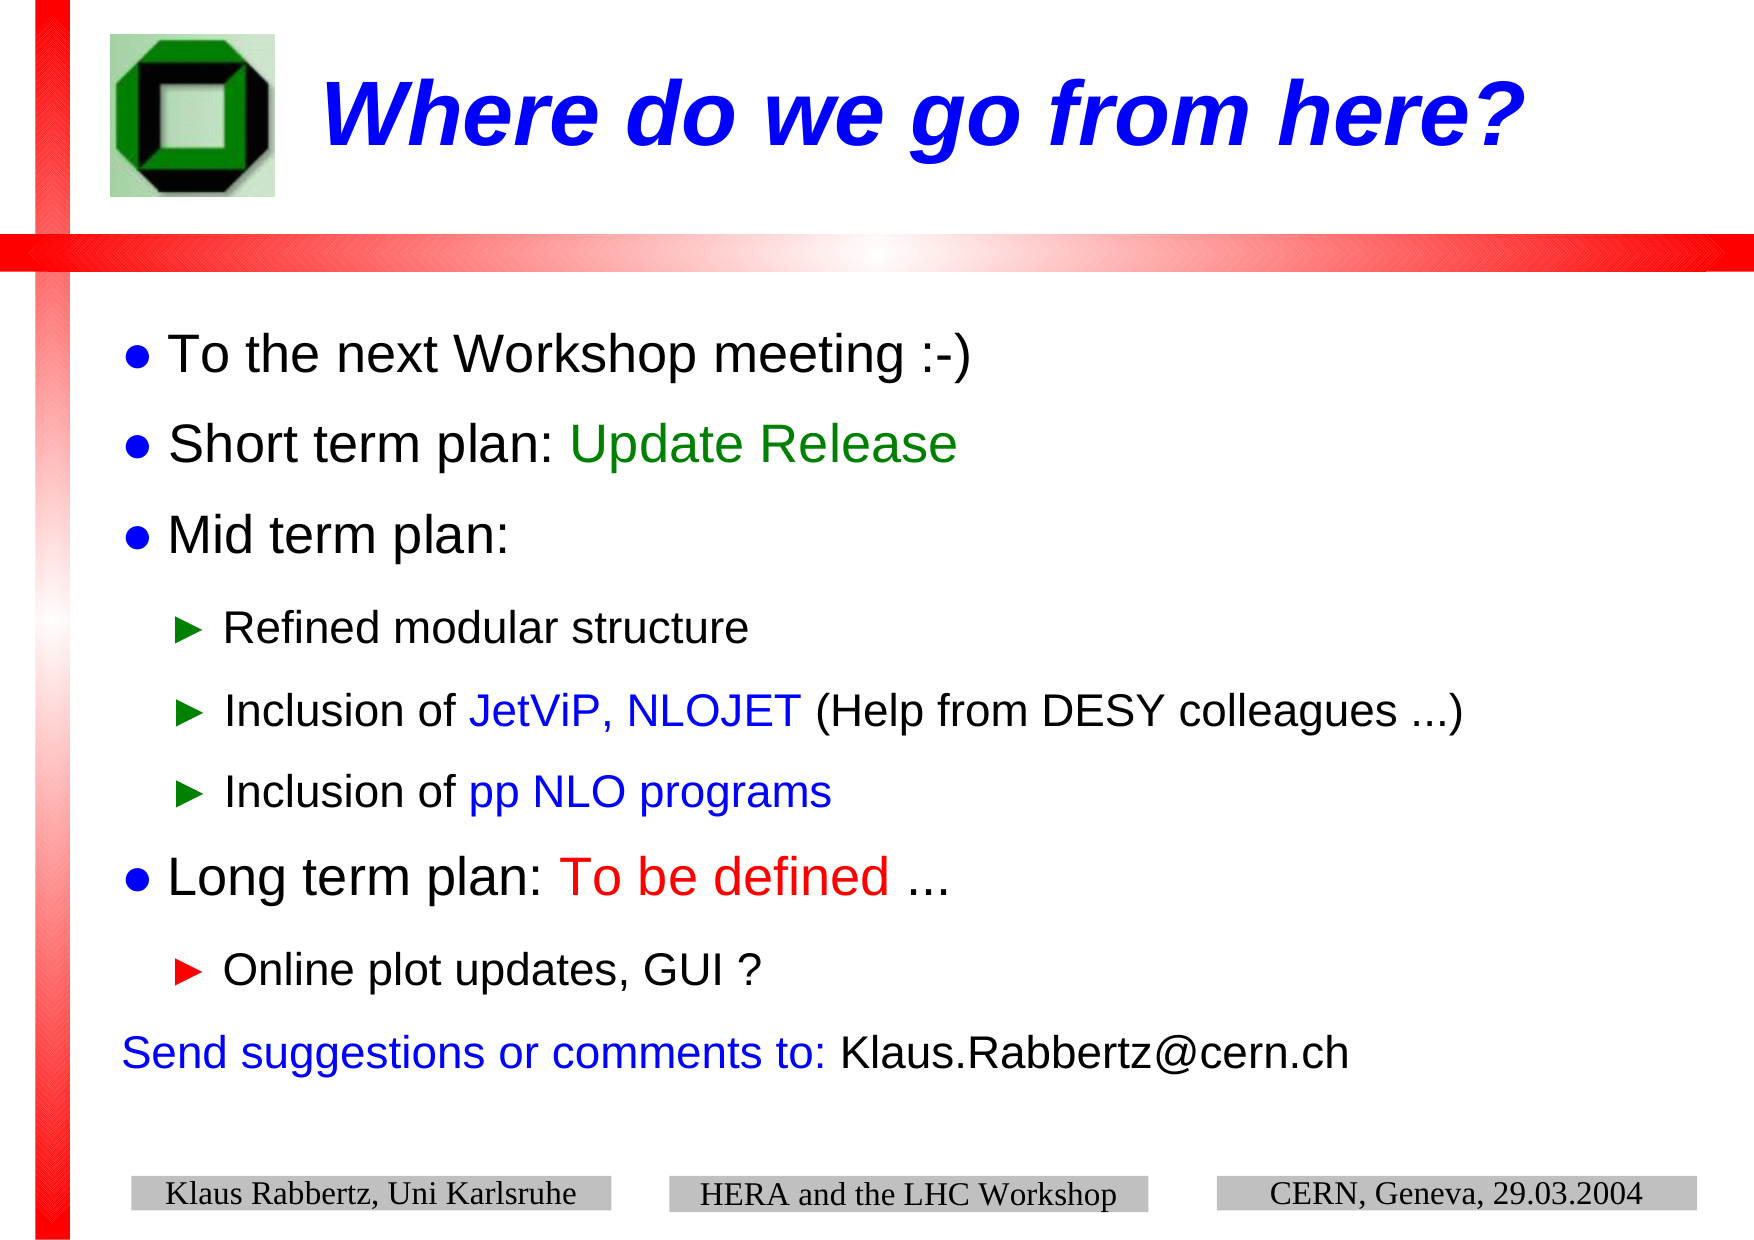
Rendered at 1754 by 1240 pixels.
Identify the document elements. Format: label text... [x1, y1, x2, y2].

list ● To the next Workshop meeting :-) ● Short term plan: Update Release ● Mid term plan: ► Refined modular structure ► Inclusion of JetViP, NLOJET (Help from DESY colleagues ...) ► Inclusion of pp NLO programs ● Long term plan: To be defined ... ► Online plot updates, GUI ? Send suggestions or comments to: Klaus.Rabbertz@cern.ch [109, 323, 1702, 1107]
picture [110, 34, 275, 197]
title Where do we go from here? [282, 10, 1566, 218]
